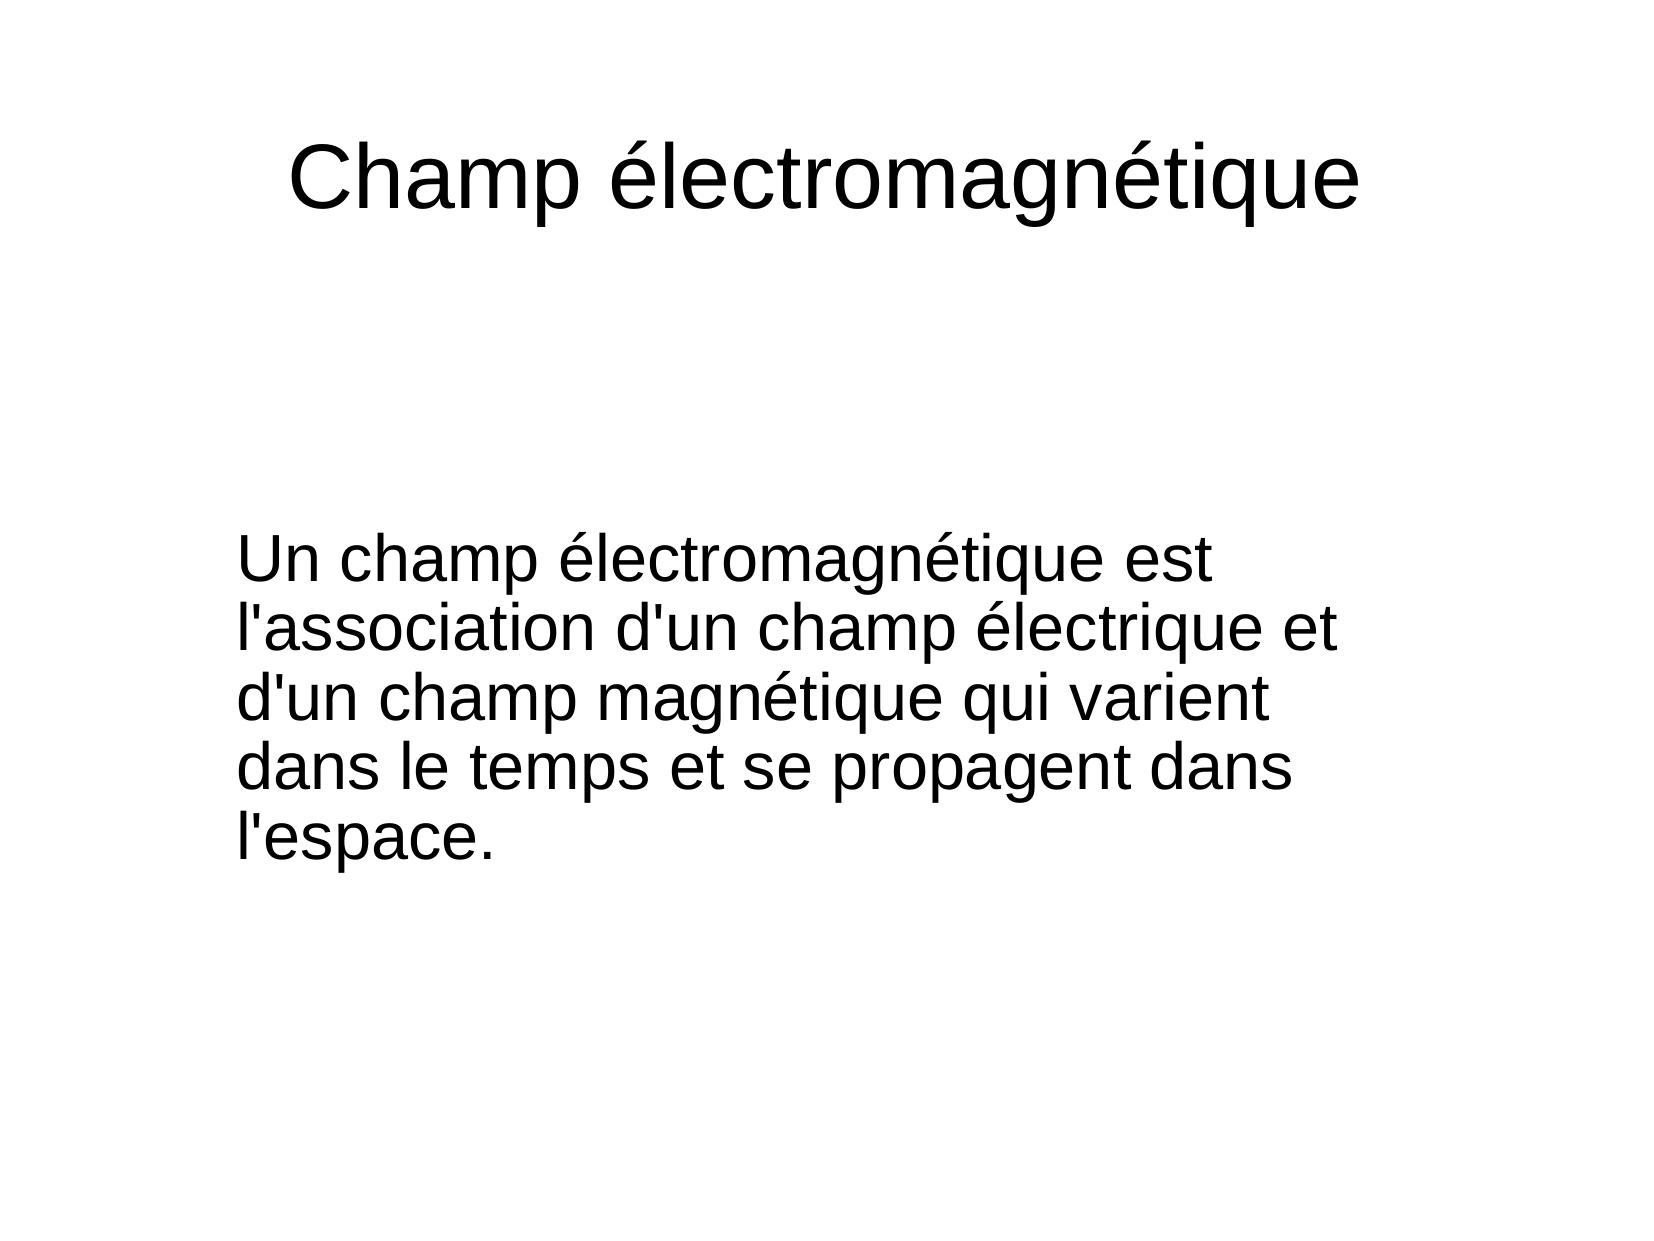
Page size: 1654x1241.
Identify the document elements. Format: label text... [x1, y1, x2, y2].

title Champ électromagnétique [82, 115, 1569, 266]
subtitle Un champ électromagnétique est l'association d'un champ électrique et d'un champ magnétique qui varient dans le temps et se propagent dans l'espace. [236, 297, 1418, 1102]
